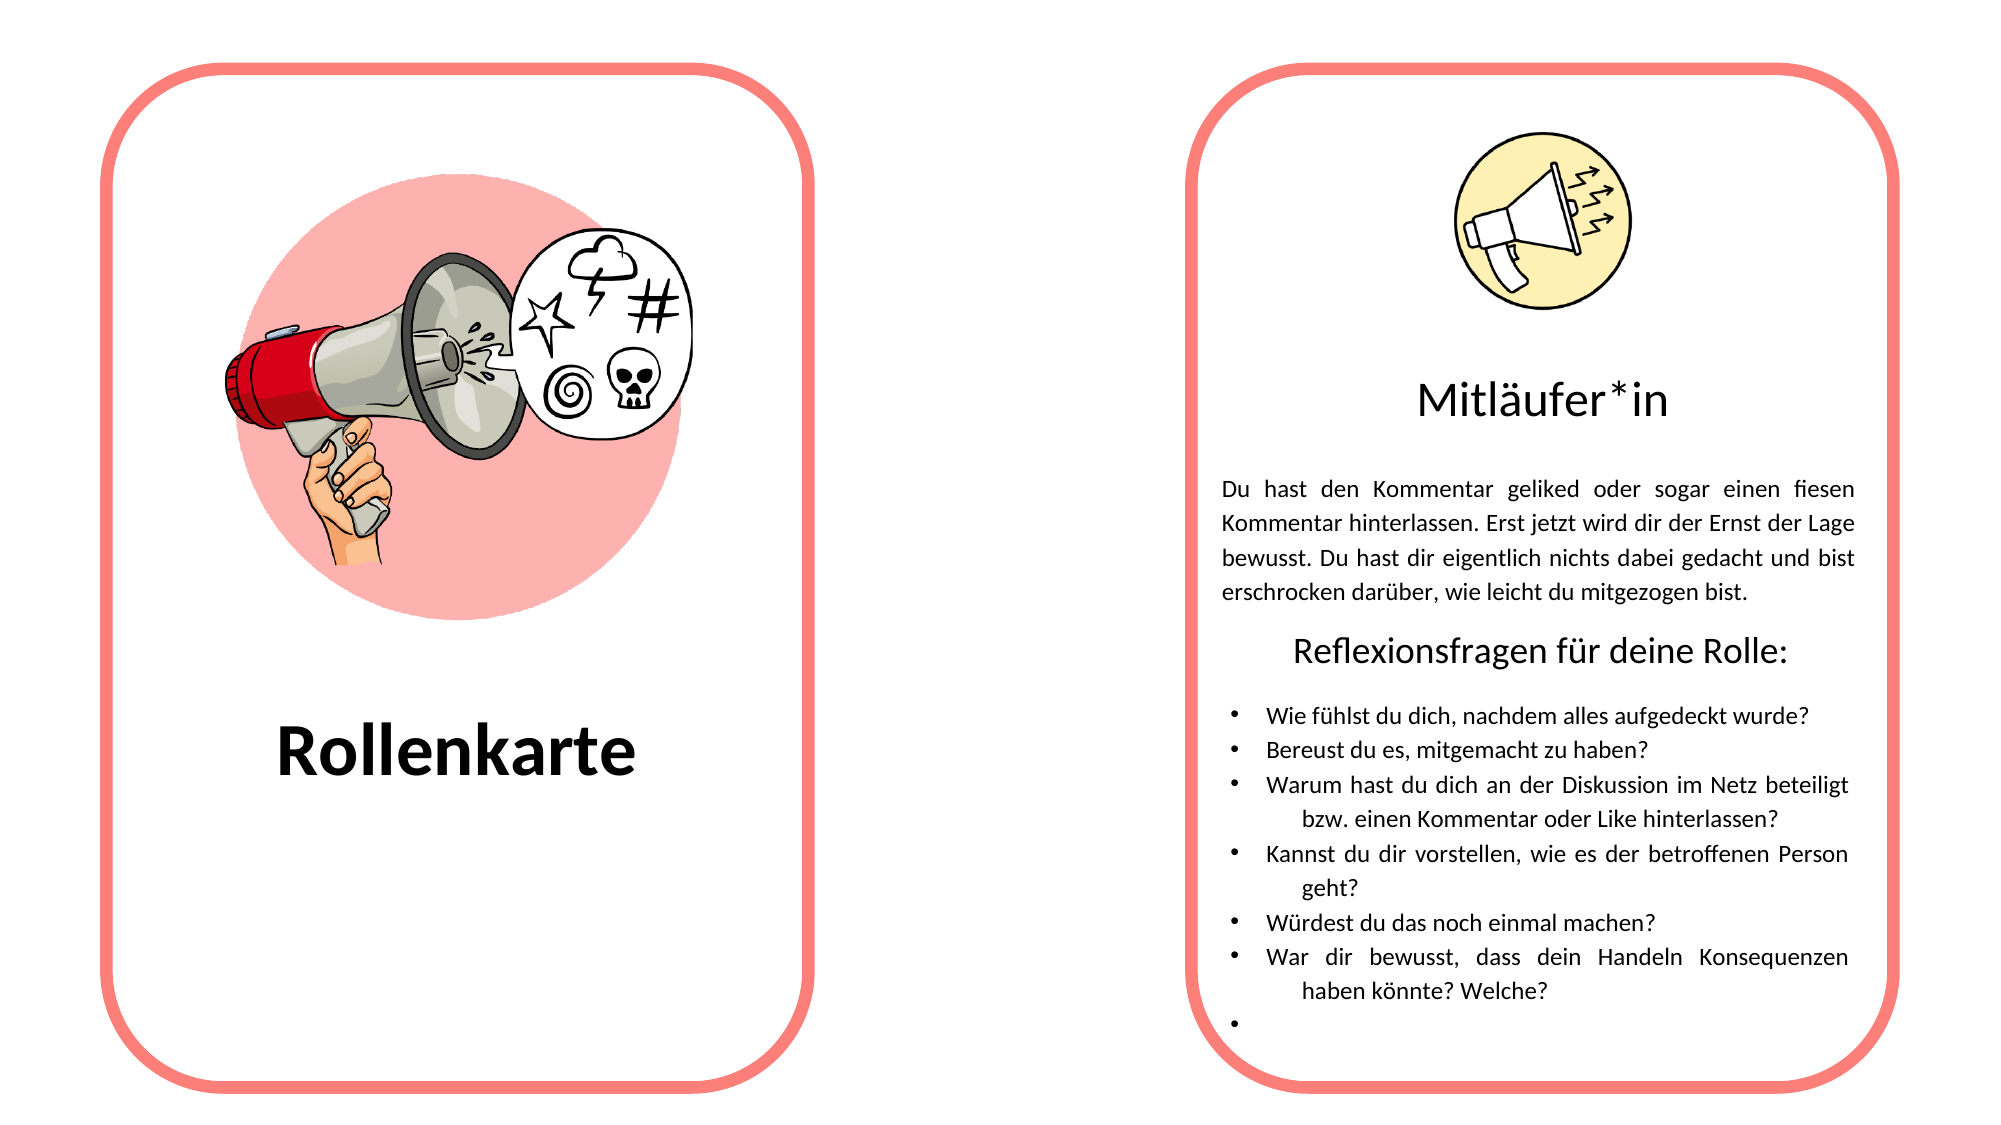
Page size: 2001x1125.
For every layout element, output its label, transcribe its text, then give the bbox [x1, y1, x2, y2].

picture [1424, 102, 1661, 339]
text_box Rollenkarte [159, 693, 756, 799]
text_box Du hast den Kommentar geliked oder sogar einen fiesen Kommentar hinterlassen. Erst jetzt wird dir der Ernst der Lage bewusst. Du hast dir eigentlich nichts dabei gedacht und bist erschrocken darüber, wie leicht du mitgezogen bist. [1206, 460, 1875, 648]
text_box Mitläufer*in [1210, 358, 1876, 434]
text_box Reflexionsfragen für deine Rolle: [1278, 618, 1807, 679]
text_box Wie fühlst du dich, nachdem alles aufgedeckt wurde? Bereust du es, mitgemacht zu haben? Warum hast du dich an der Diskussion im Netz beteiligt bzw. einen Kommentar oder Like hinterlassen? Kannst du dir vorstellen, wie es der betroffenen Person geht? Würdest du das noch einmal machen? War dir bewusst, dass dein Handeln Konsequenzen haben könnte? Welche? [1215, 687, 1866, 1082]
picture [176, 162, 739, 631]
